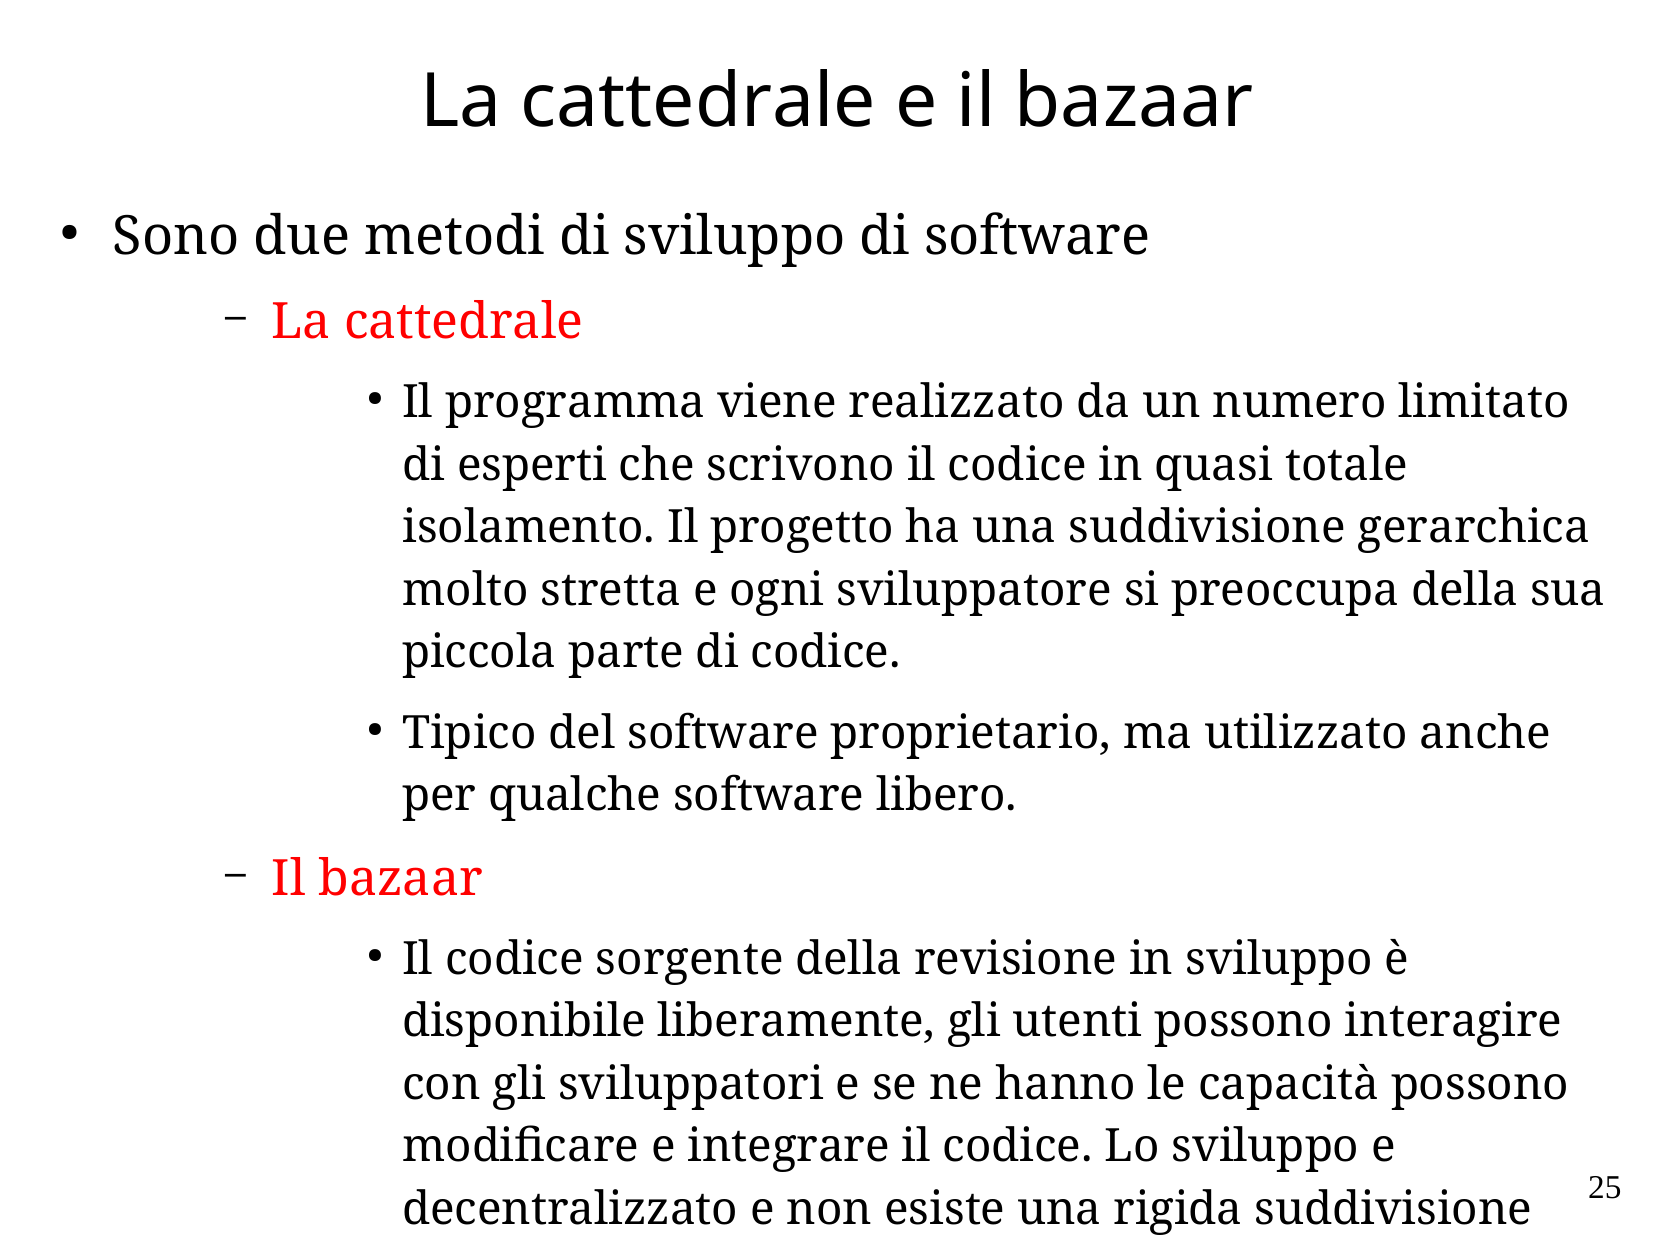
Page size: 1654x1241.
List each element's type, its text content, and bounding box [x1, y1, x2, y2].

title La cattedrale e il bazaar [37, 30, 1617, 166]
list Sono due metodi di sviluppo di software La cattedrale Il programma viene realizzato da un numero limitato di esperti che scrivono il codice in quasi totale isolamento. Il progetto ha una suddivisione gerarchica molto stretta e ogni sviluppatore si preoccupa della sua piccola parte di codice. Tipico del software proprietario, ma utilizzato anche per qualche software libero. Il bazaar Il codice sorgente della revisione in sviluppo è disponibile liberamente, gli utenti possono interagire con gli sviluppatori e se ne hanno le capacità possono modificare e integrare il codice. Lo sviluppo e decentralizzato e non esiste una rigida suddivisione dei compiti. Tipico del software libero. [42, 196, 1612, 1187]
